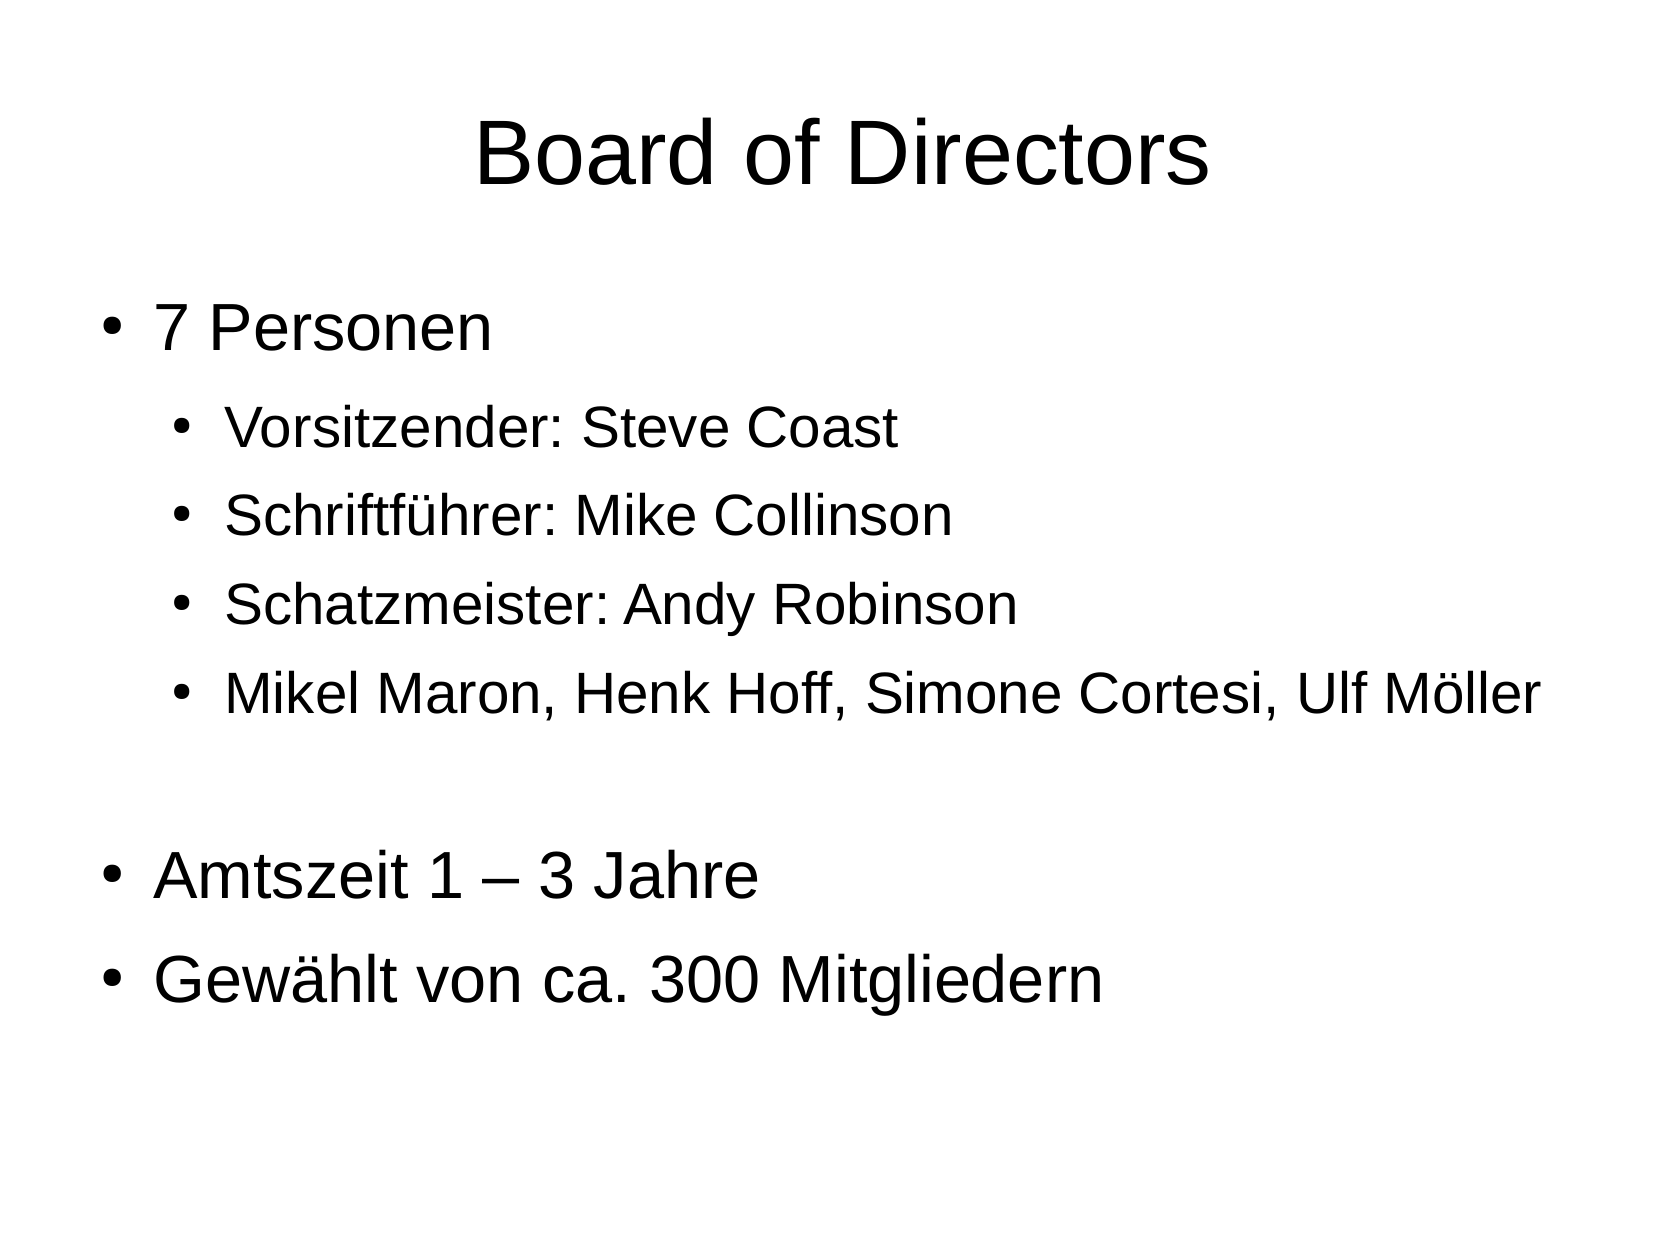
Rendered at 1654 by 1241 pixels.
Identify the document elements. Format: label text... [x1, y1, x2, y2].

title Board of Directors [82, 56, 1571, 250]
list 7 Personen Vorsitzender: Steve Coast Schriftführer: Mike Collinson Schatzmeister: Andy Robinson Mikel Maron, Henk Hoff, Simone Cortesi, Ulf Möller Amtszeit 1 – 3 Jahre Gewählt von ca. 300 Mitgliedern [82, 290, 1571, 1109]
